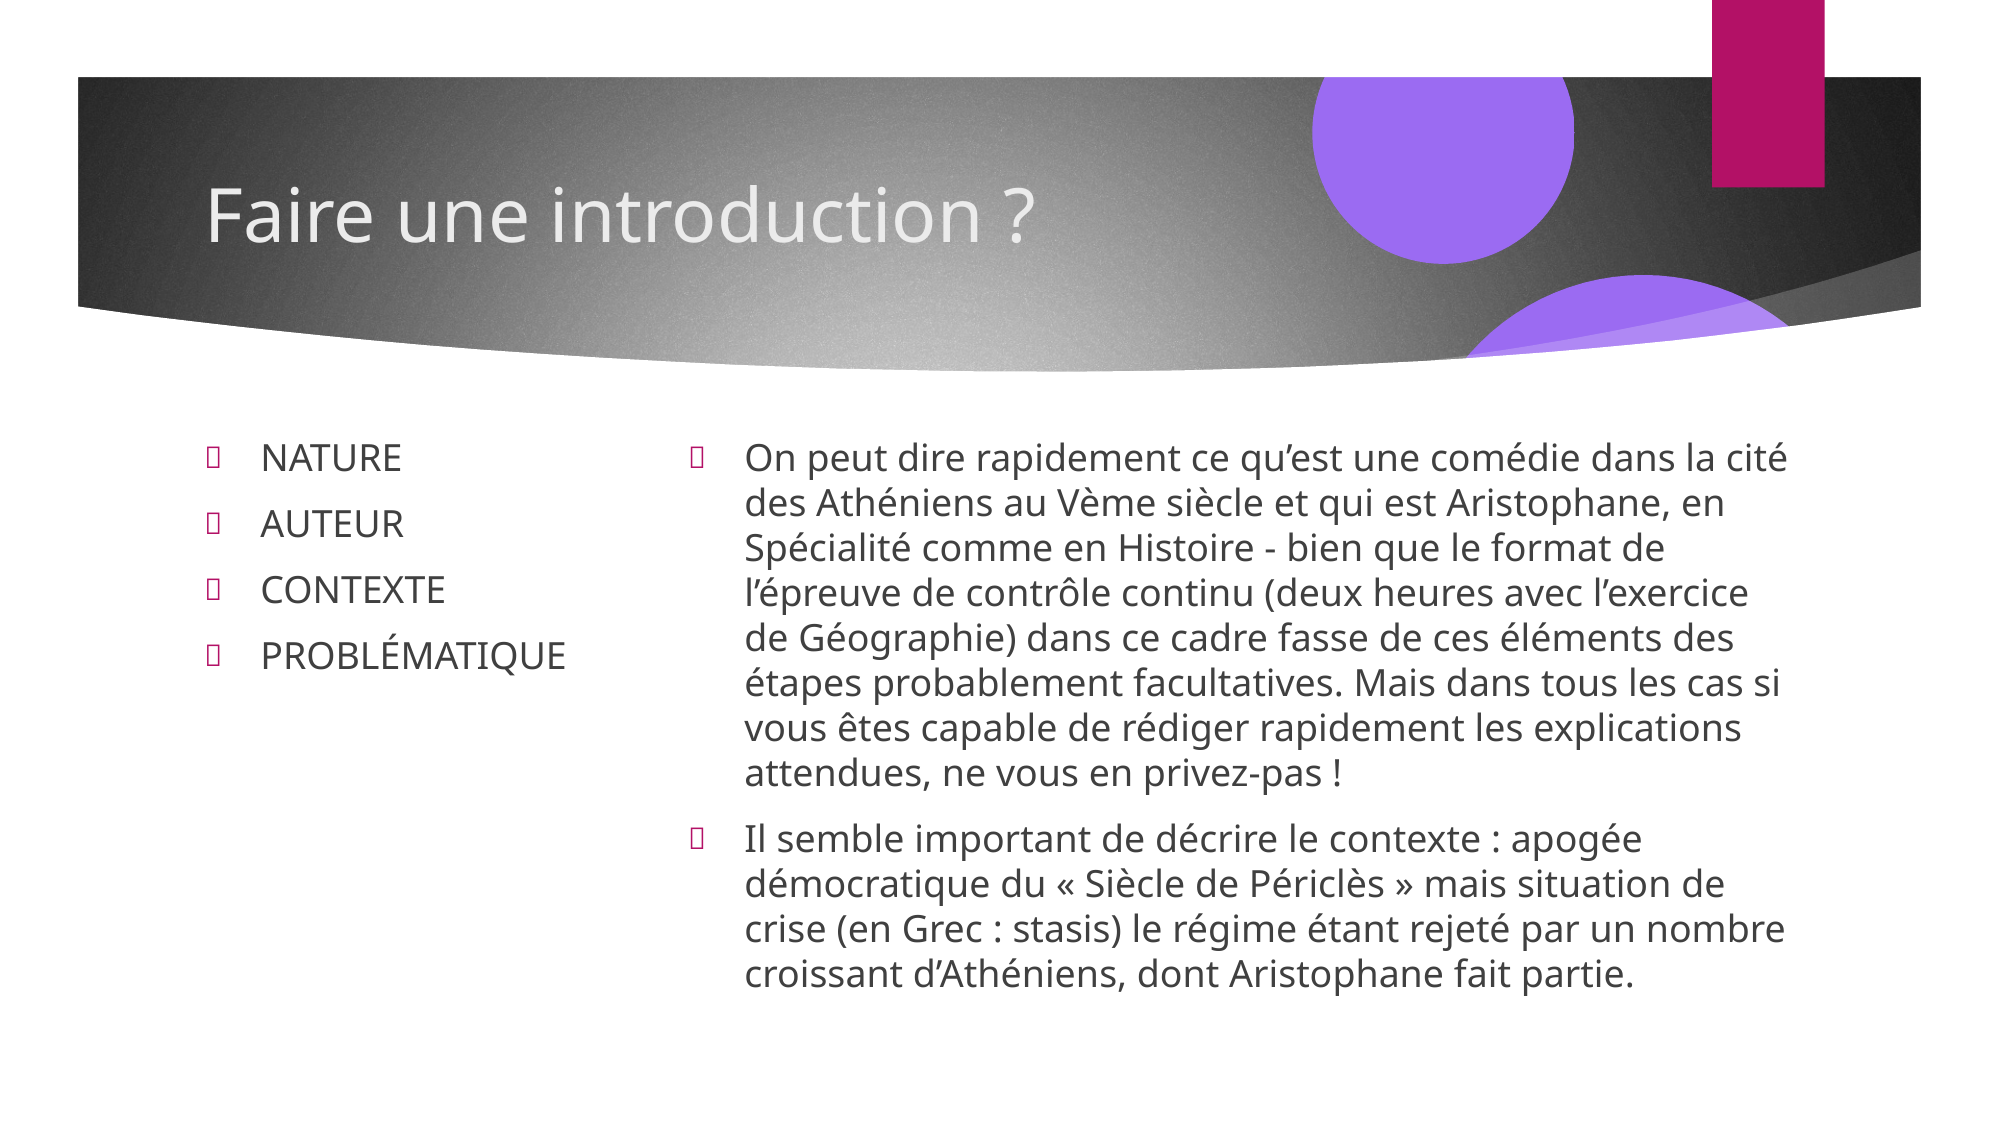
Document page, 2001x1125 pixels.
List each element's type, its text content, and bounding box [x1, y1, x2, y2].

picture [79, 78, 1613, 371]
list NATURE AUTEUR CONTEXTE PROBLÉMATIQUE [189, 427, 673, 988]
title Faire une introduction ? [189, 159, 1627, 276]
list On peut dire rapidement ce qu’est une comédie dans la cité des Athéniens au Vème siècle et qui est Aristophane, en Spécialité comme en Histoire - bien que le format de l’épreuve de contrôle continu (deux heures avec l’exercice de Géographie) dans ce cadre fasse de ces éléments des étapes probablement facultatives. Mais dans tous les cas si vous êtes capable de rédiger rapidement les explications attendues, ne vous en privez-pas ! Il semble important de décrire le contexte : apogée démocratique du « Siècle de Périclès » mais situation de crise (en Grec : stasis) le régime étant rejeté par un nombre croissant d’Athéniens, dont Aristophane fait partie. [673, 427, 1810, 1080]
picture [1564, 78, 1920, 300]
